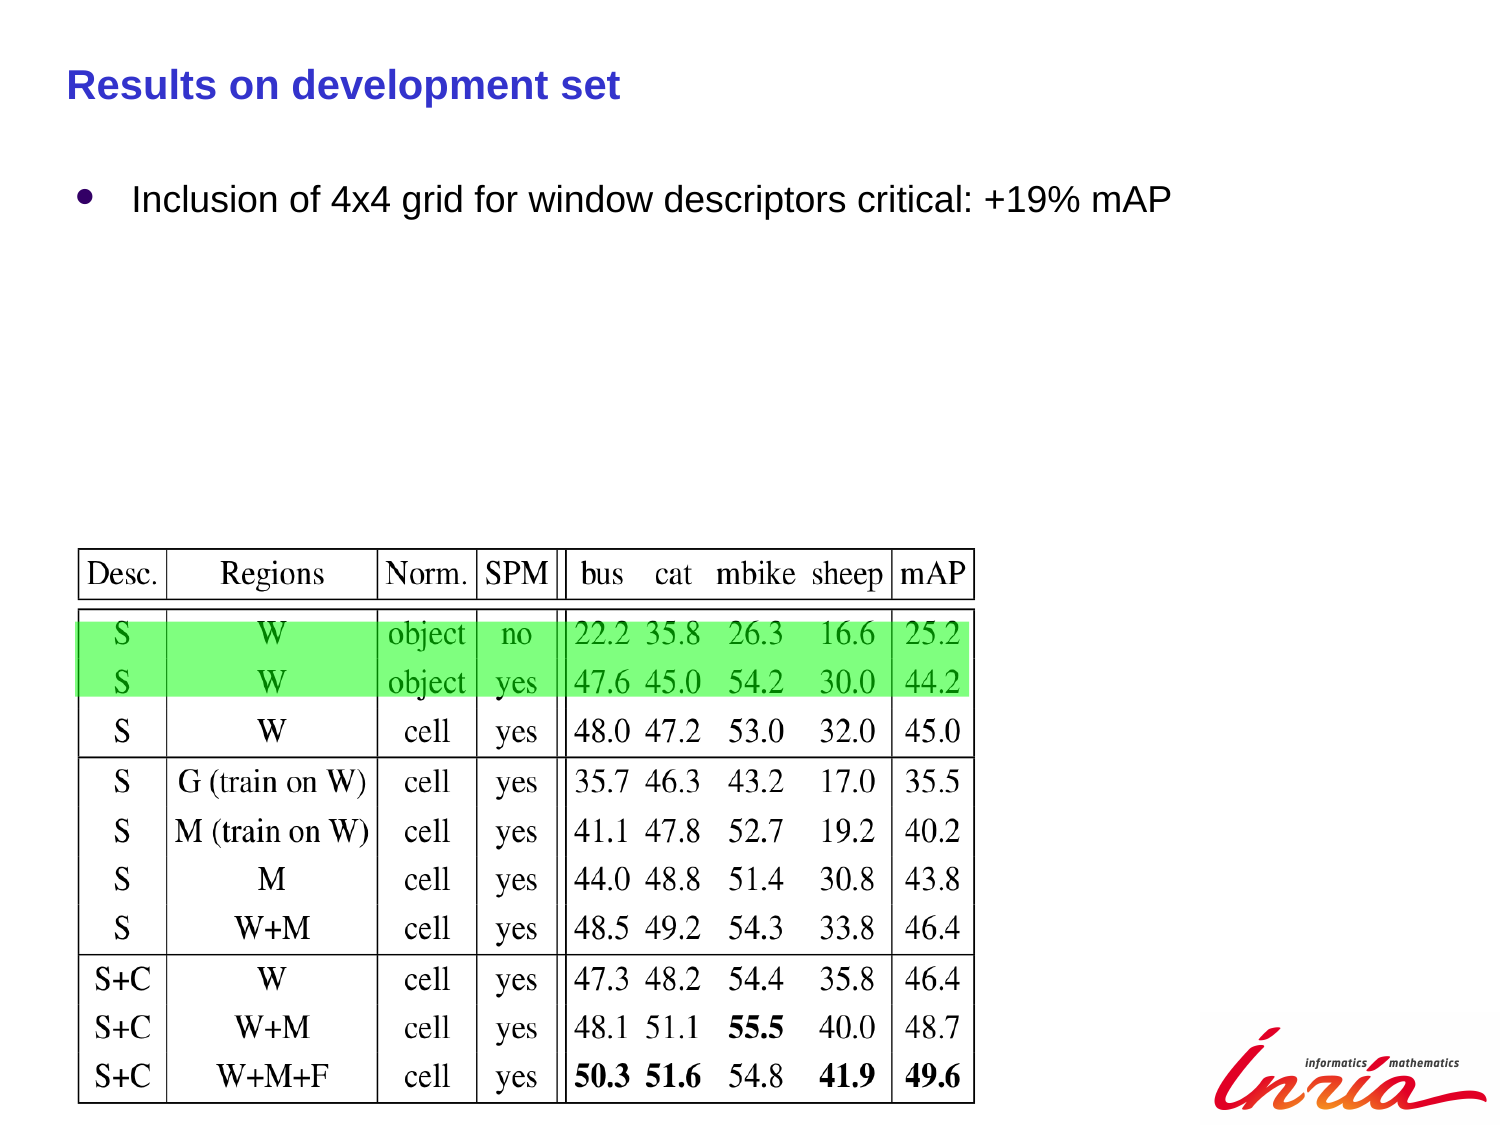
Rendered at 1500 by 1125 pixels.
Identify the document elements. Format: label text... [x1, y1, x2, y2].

picture [75, 971, 976, 1105]
text_box [75, 621, 970, 697]
title Results on development set [51, 46, 1459, 123]
list Inclusion of 4x4 grid for window descriptors critical: +19% mAP [75, 178, 1425, 971]
picture [1200, 1012, 1500, 1125]
